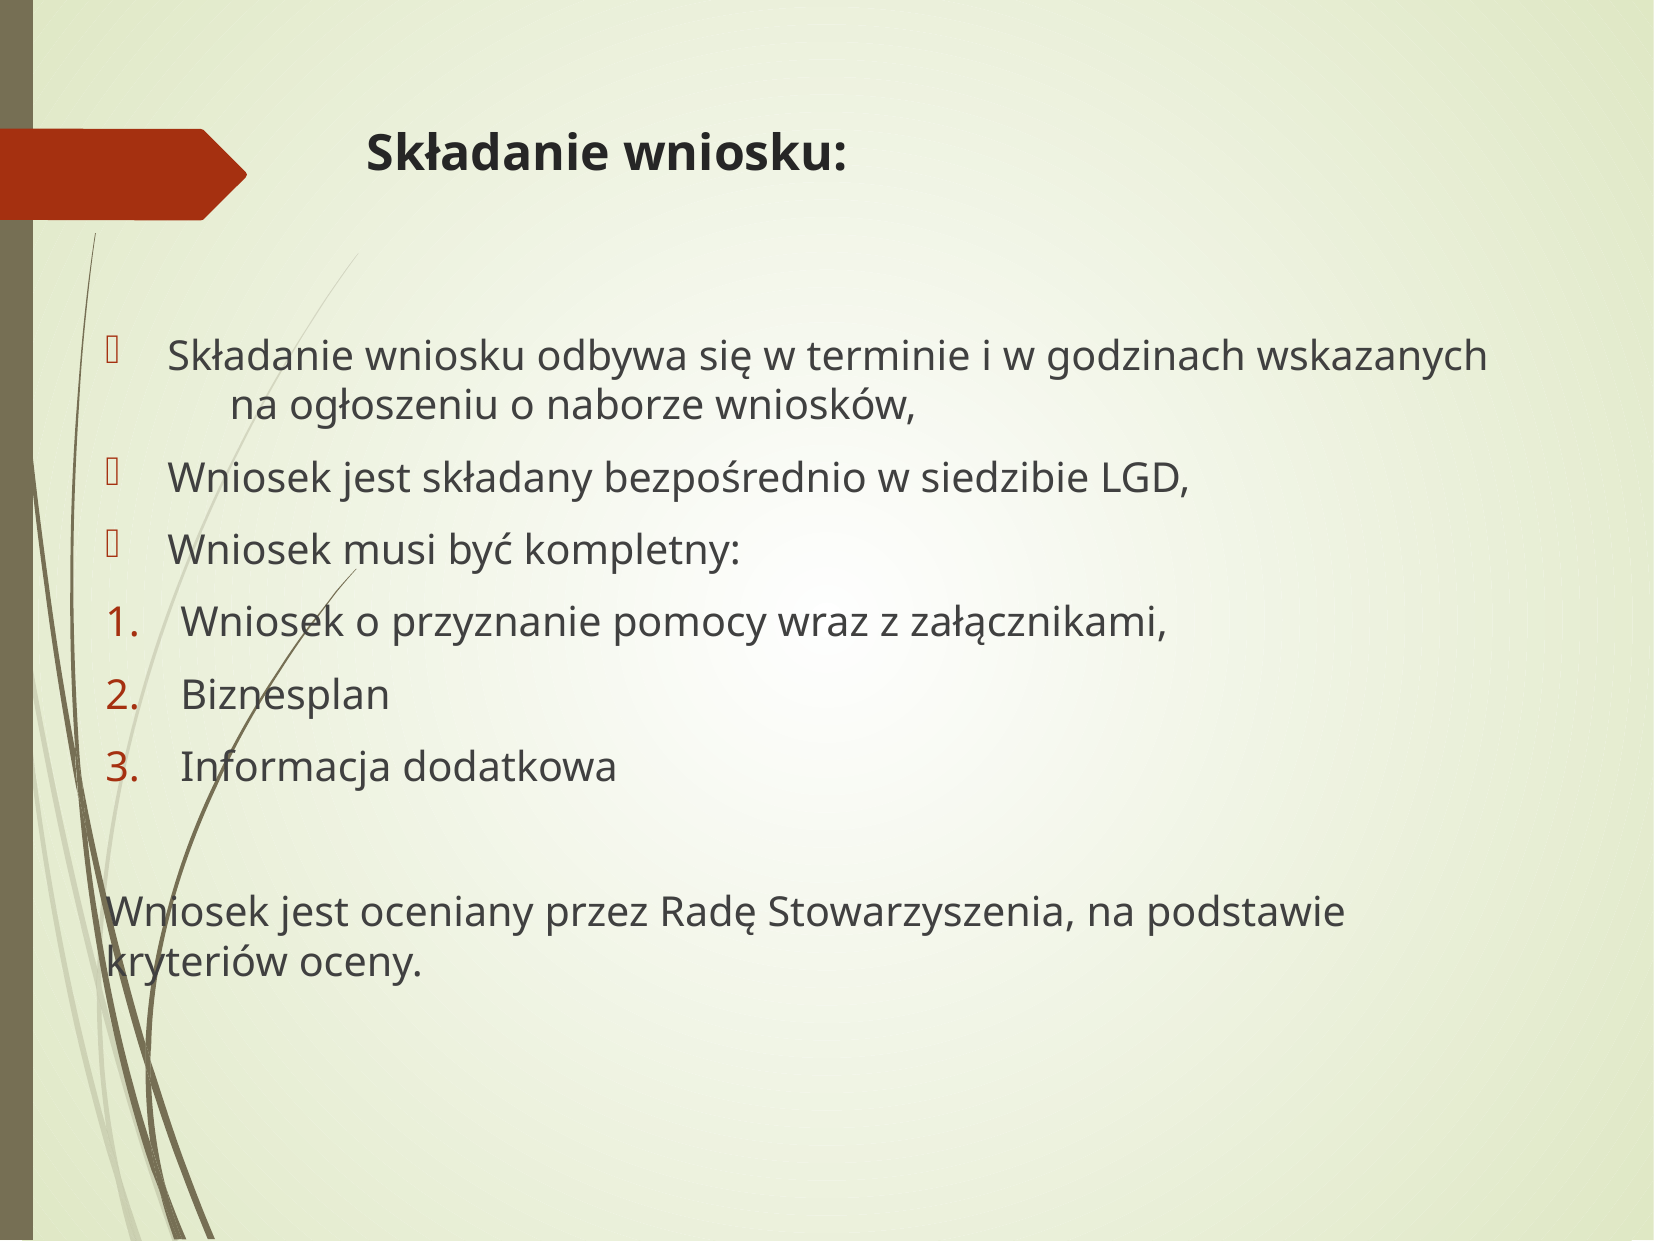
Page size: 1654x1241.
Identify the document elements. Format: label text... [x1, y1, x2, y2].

list Składanie wniosku odbywa się w terminie i w godzinach wskazanych na ogłoszeniu o naborze wniosków, Wniosek jest składany bezpośrednio w siedzibie LGD, Wniosek musi być kompletny: Wniosek o przyznanie pomocy wraz z załącznikami, Biznesplan Informacja dodatkowa Wniosek jest oceniany przez Radę Stowarzyszenia, na podstawie kryteriów oceny. [90, 321, 1544, 1069]
title Składanie wniosku: [351, 112, 1544, 321]
